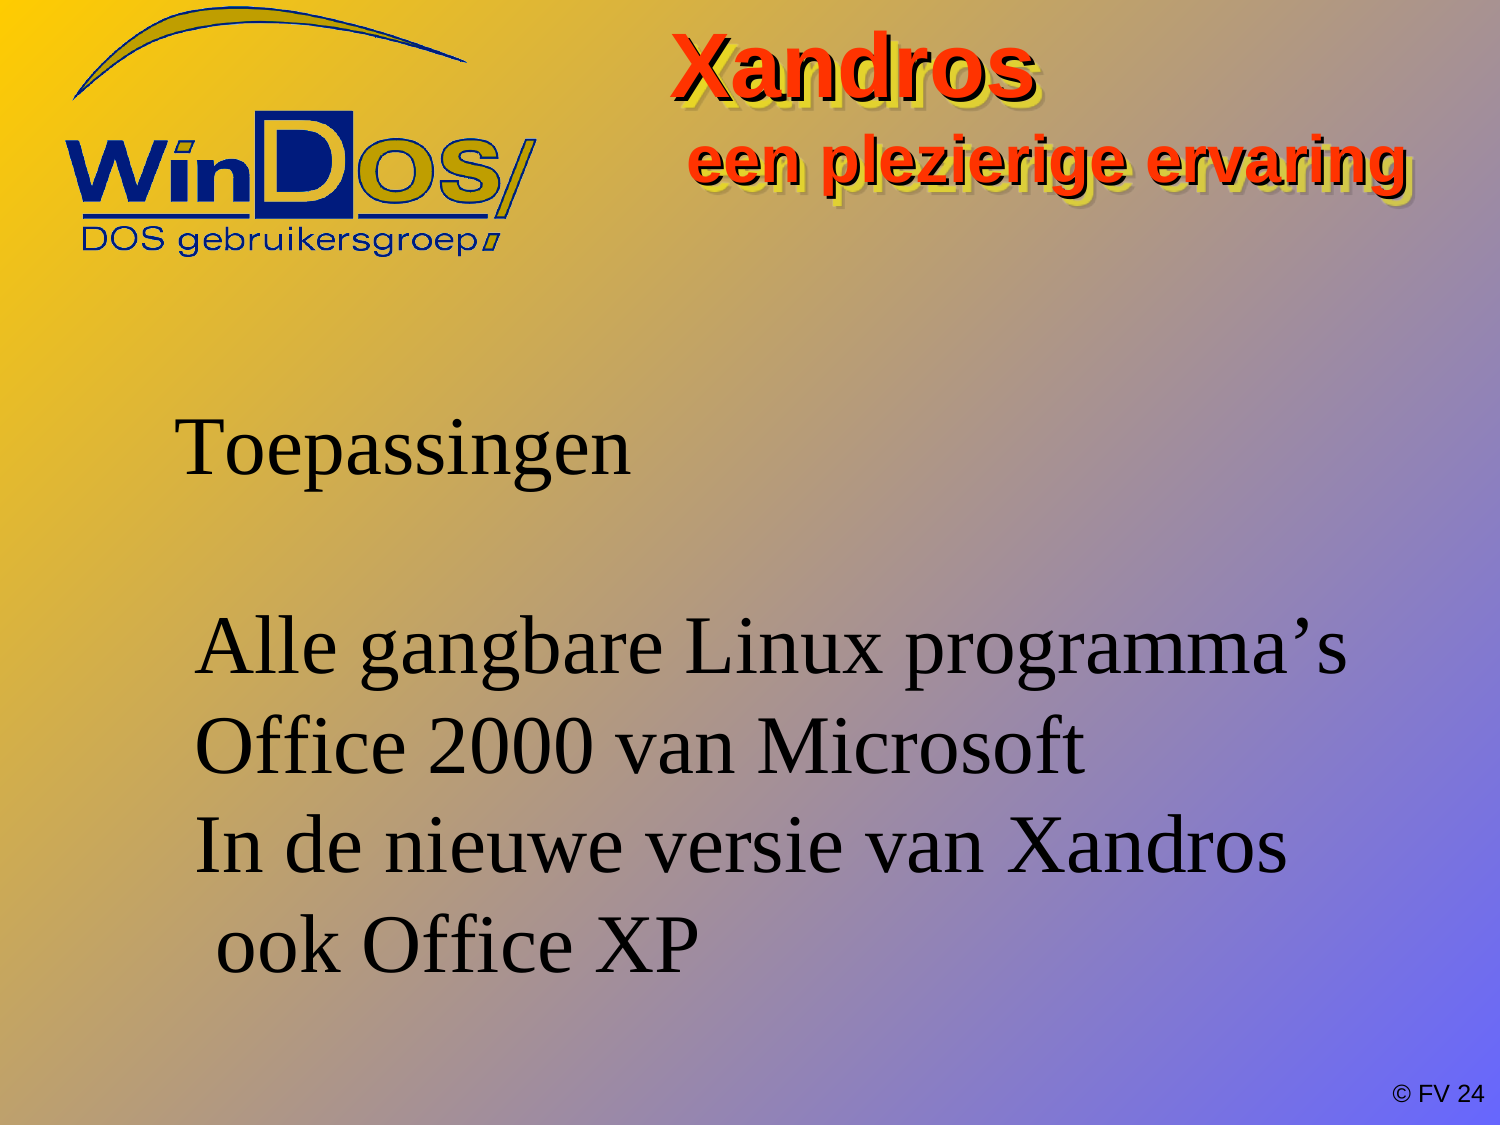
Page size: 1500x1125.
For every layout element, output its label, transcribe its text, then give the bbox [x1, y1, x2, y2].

picture [65, 6, 537, 264]
text_box © FV <getal> [1352, 1070, 1500, 1125]
text_box Xandros een plezierige ervaring [595, 0, 1500, 205]
text_box Toepassingen Alle gangbare Linux programma’s Office 2000 van Microsoft In de nieuwe versie van Xandros ook Office XP [159, 385, 1416, 1001]
